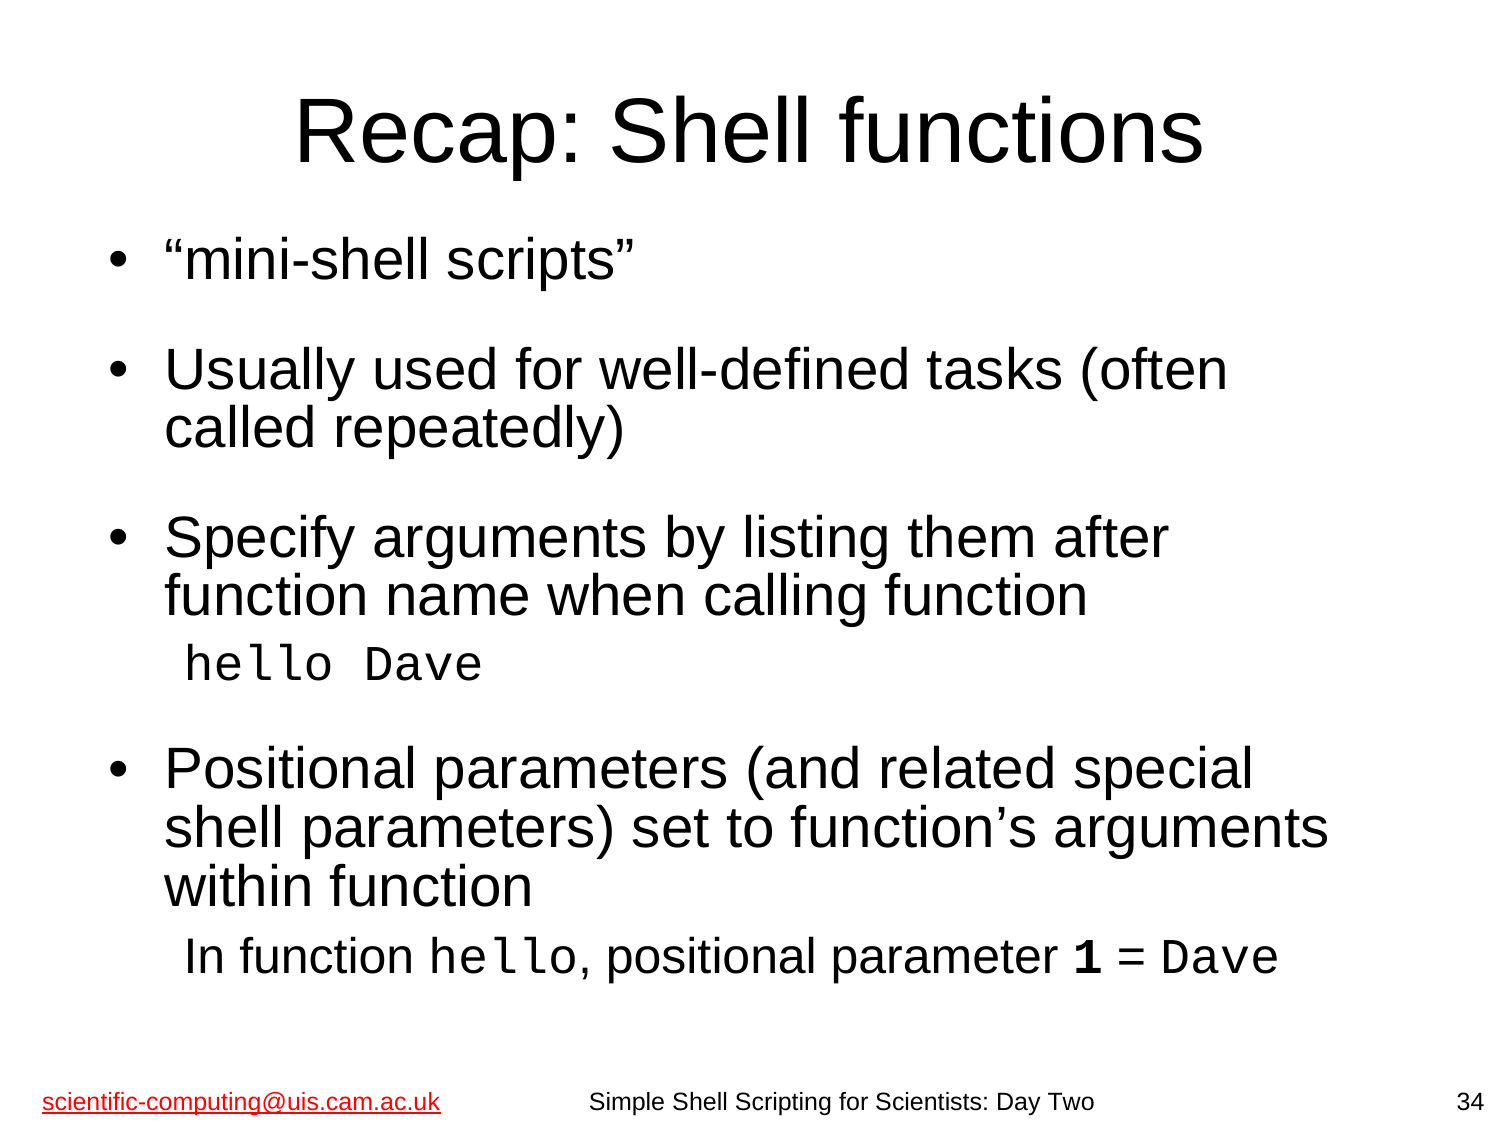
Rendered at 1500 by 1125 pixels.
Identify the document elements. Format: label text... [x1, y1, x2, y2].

list “mini-shell scripts” Usually used for well-defined tasks (often called repeatedly) Specify arguments by listing them after function name when calling function hello Dave Positional parameters (and related special shell parameters) set to function’s arguments within function In function hello, positional parameter 1 = Dave [93, 224, 1407, 1038]
title Recap: Shell functions [112, 62, 1388, 201]
